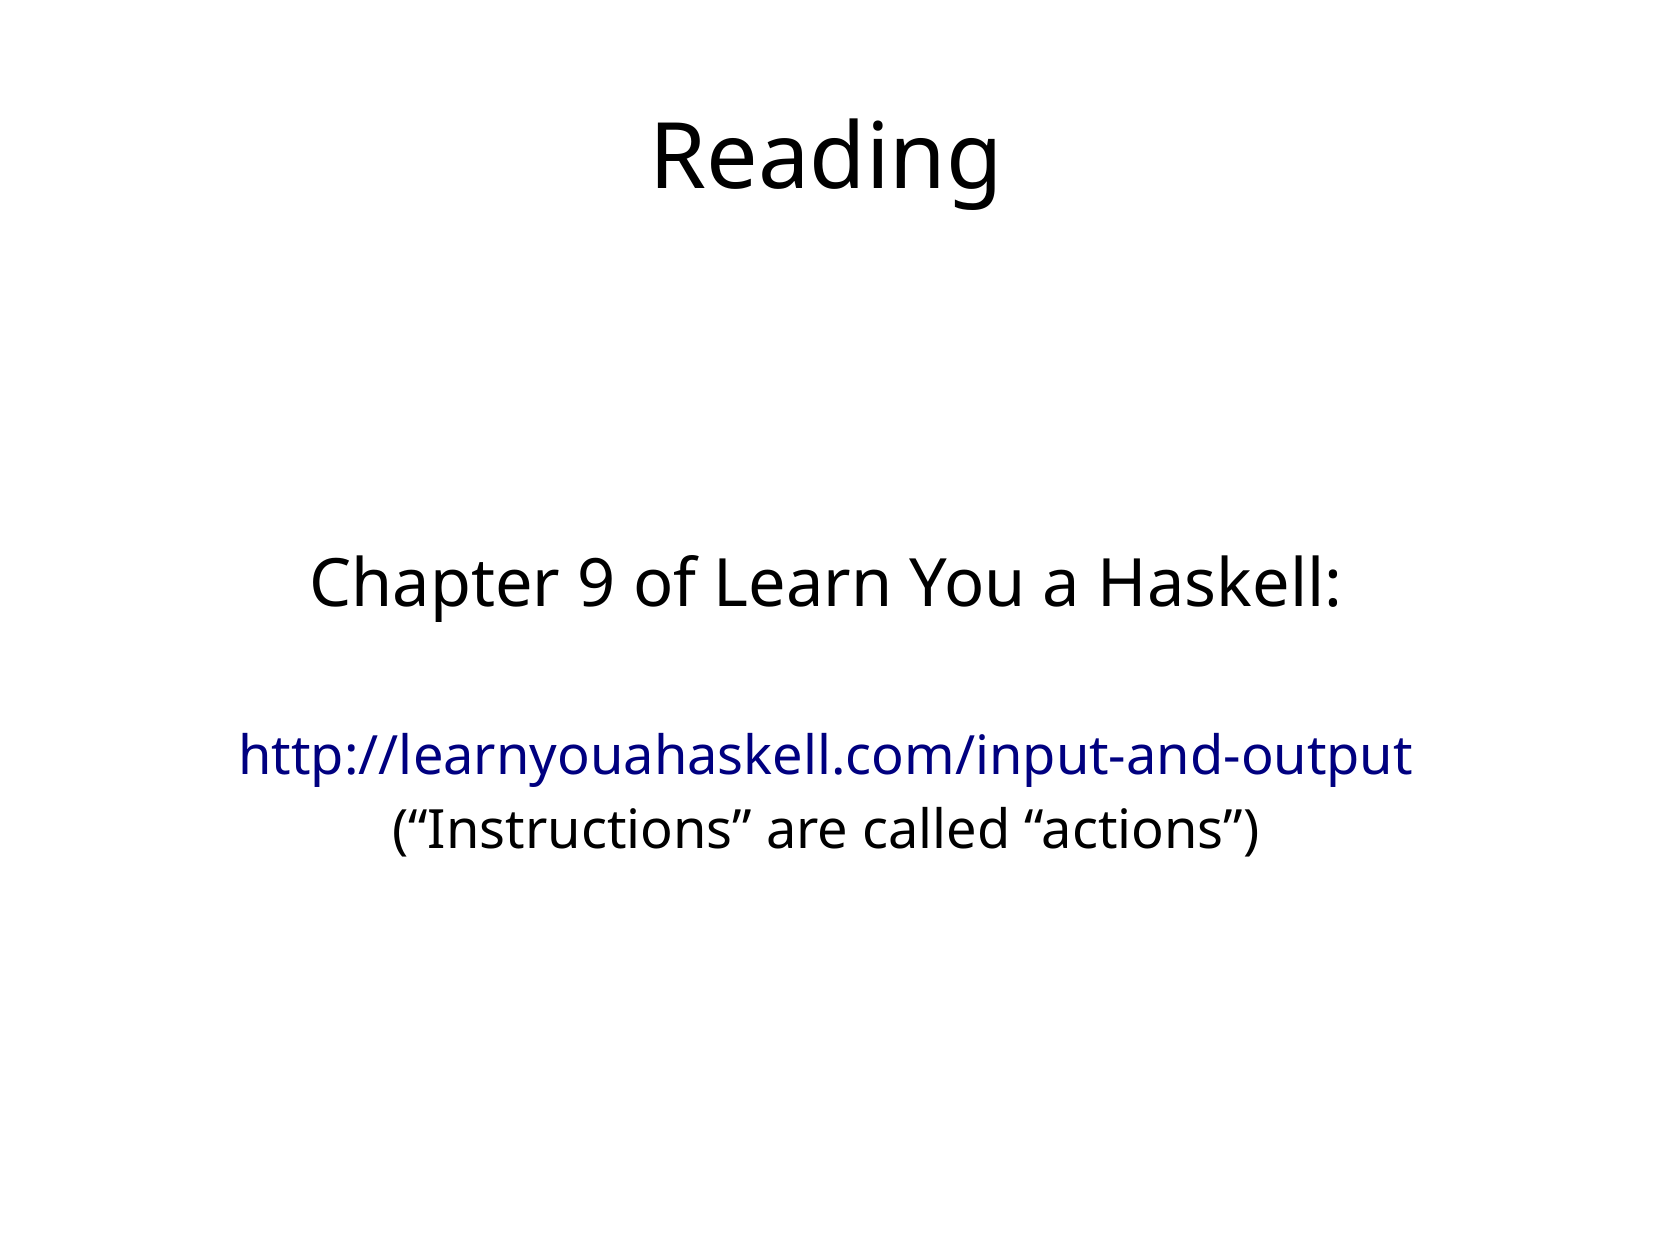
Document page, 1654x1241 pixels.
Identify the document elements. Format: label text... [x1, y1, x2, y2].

subtitle Chapter 9 of Learn You a Haskell: http://learnyouahaskell.com/input-and-output (“Instructions” are called “actions”) [82, 297, 1571, 1102]
title Reading [82, 49, 1571, 257]
